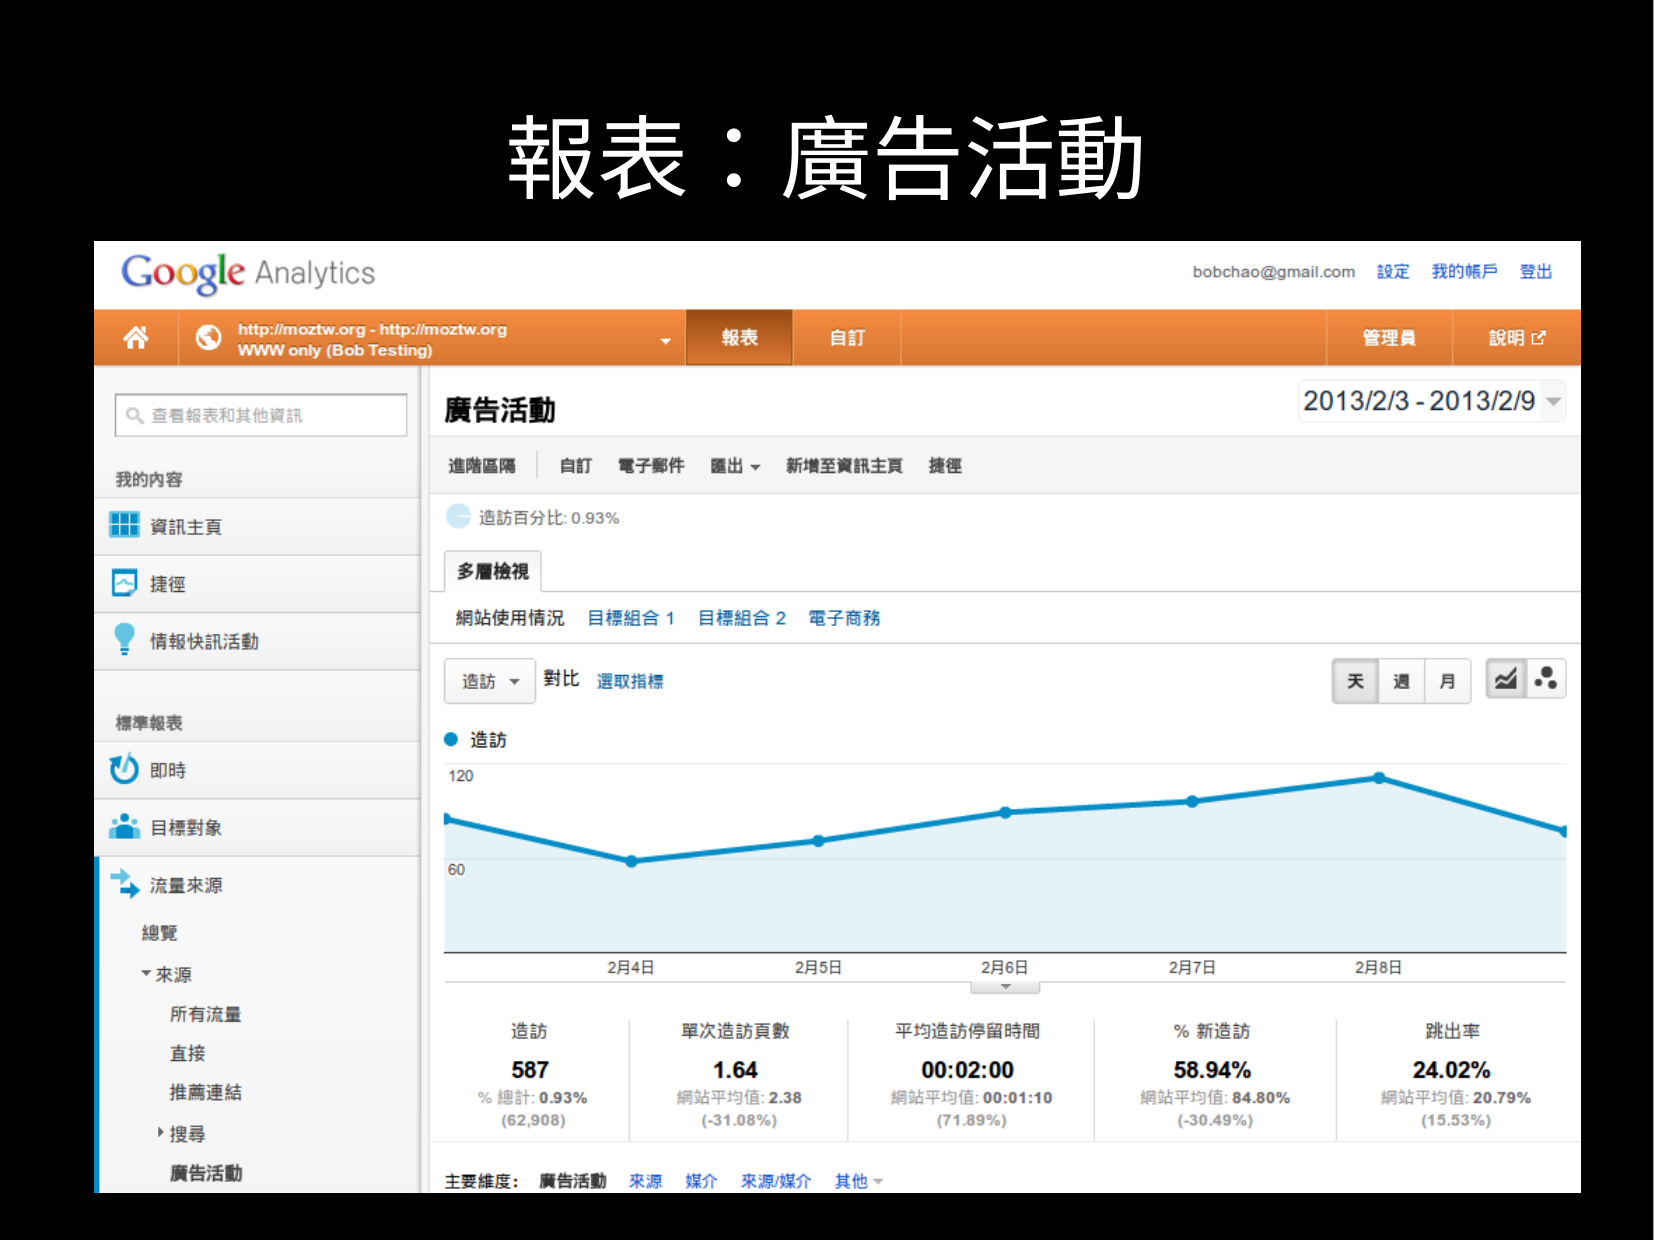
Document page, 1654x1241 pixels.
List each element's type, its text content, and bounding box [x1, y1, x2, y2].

title 報表：廣告活動 [82, 49, 1571, 257]
picture [94, 241, 1581, 1193]
